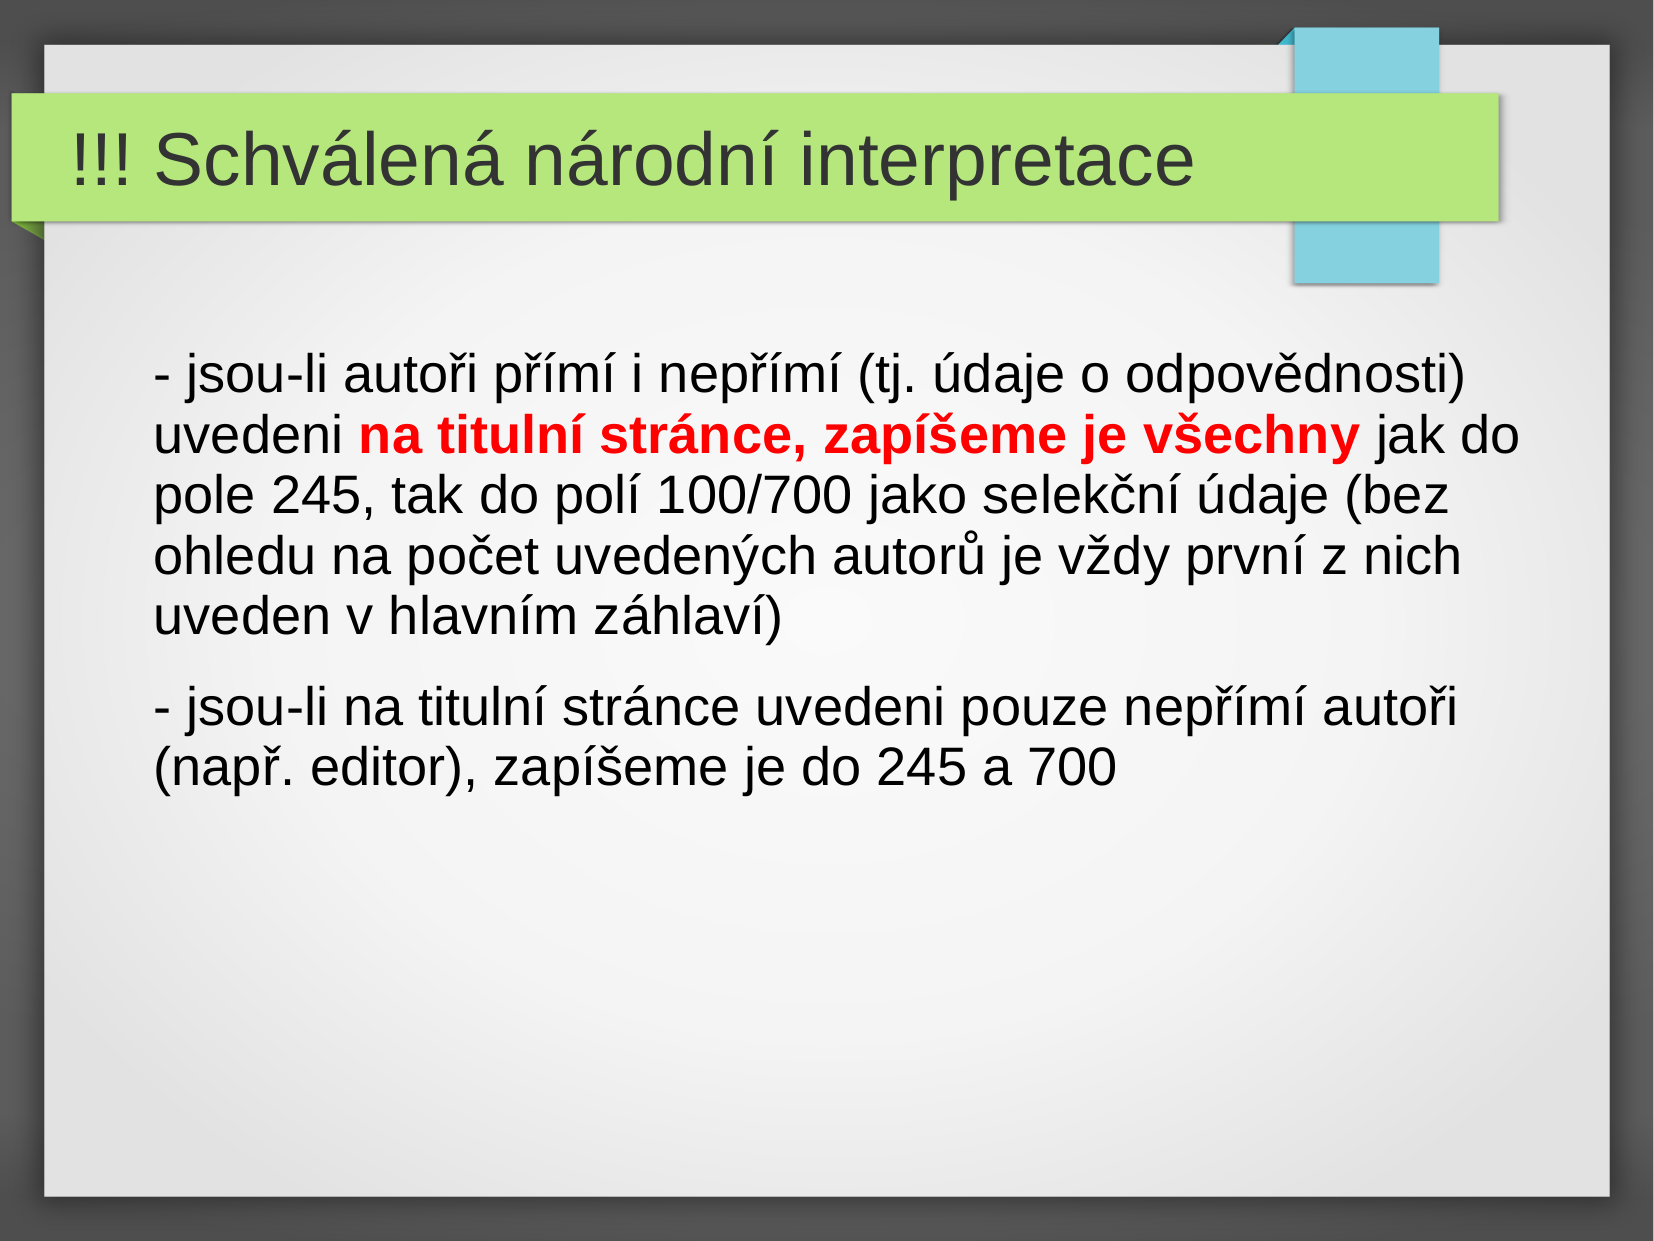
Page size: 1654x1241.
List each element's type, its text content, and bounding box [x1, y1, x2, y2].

picture [0, 0, 1654, 1241]
list - jsou-li autoři přímí i nepřímí (tj. údaje o odpovědnosti) uvedeni na titulní stránce, zapíšeme je všechny jak do pole 245, tak do polí 100/700 jako selekční údaje (bez ohledu na počet uvedených autorů je vždy první z nich uveden v hlavním záhlaví) - jsou-li na titulní stránce uvedeni pouze nepřímí autoři (např. editor), zapíšeme je do 245 a 700 [82, 343, 1538, 1063]
title !!! Schválená národní interpretace [70, 106, 1229, 213]
